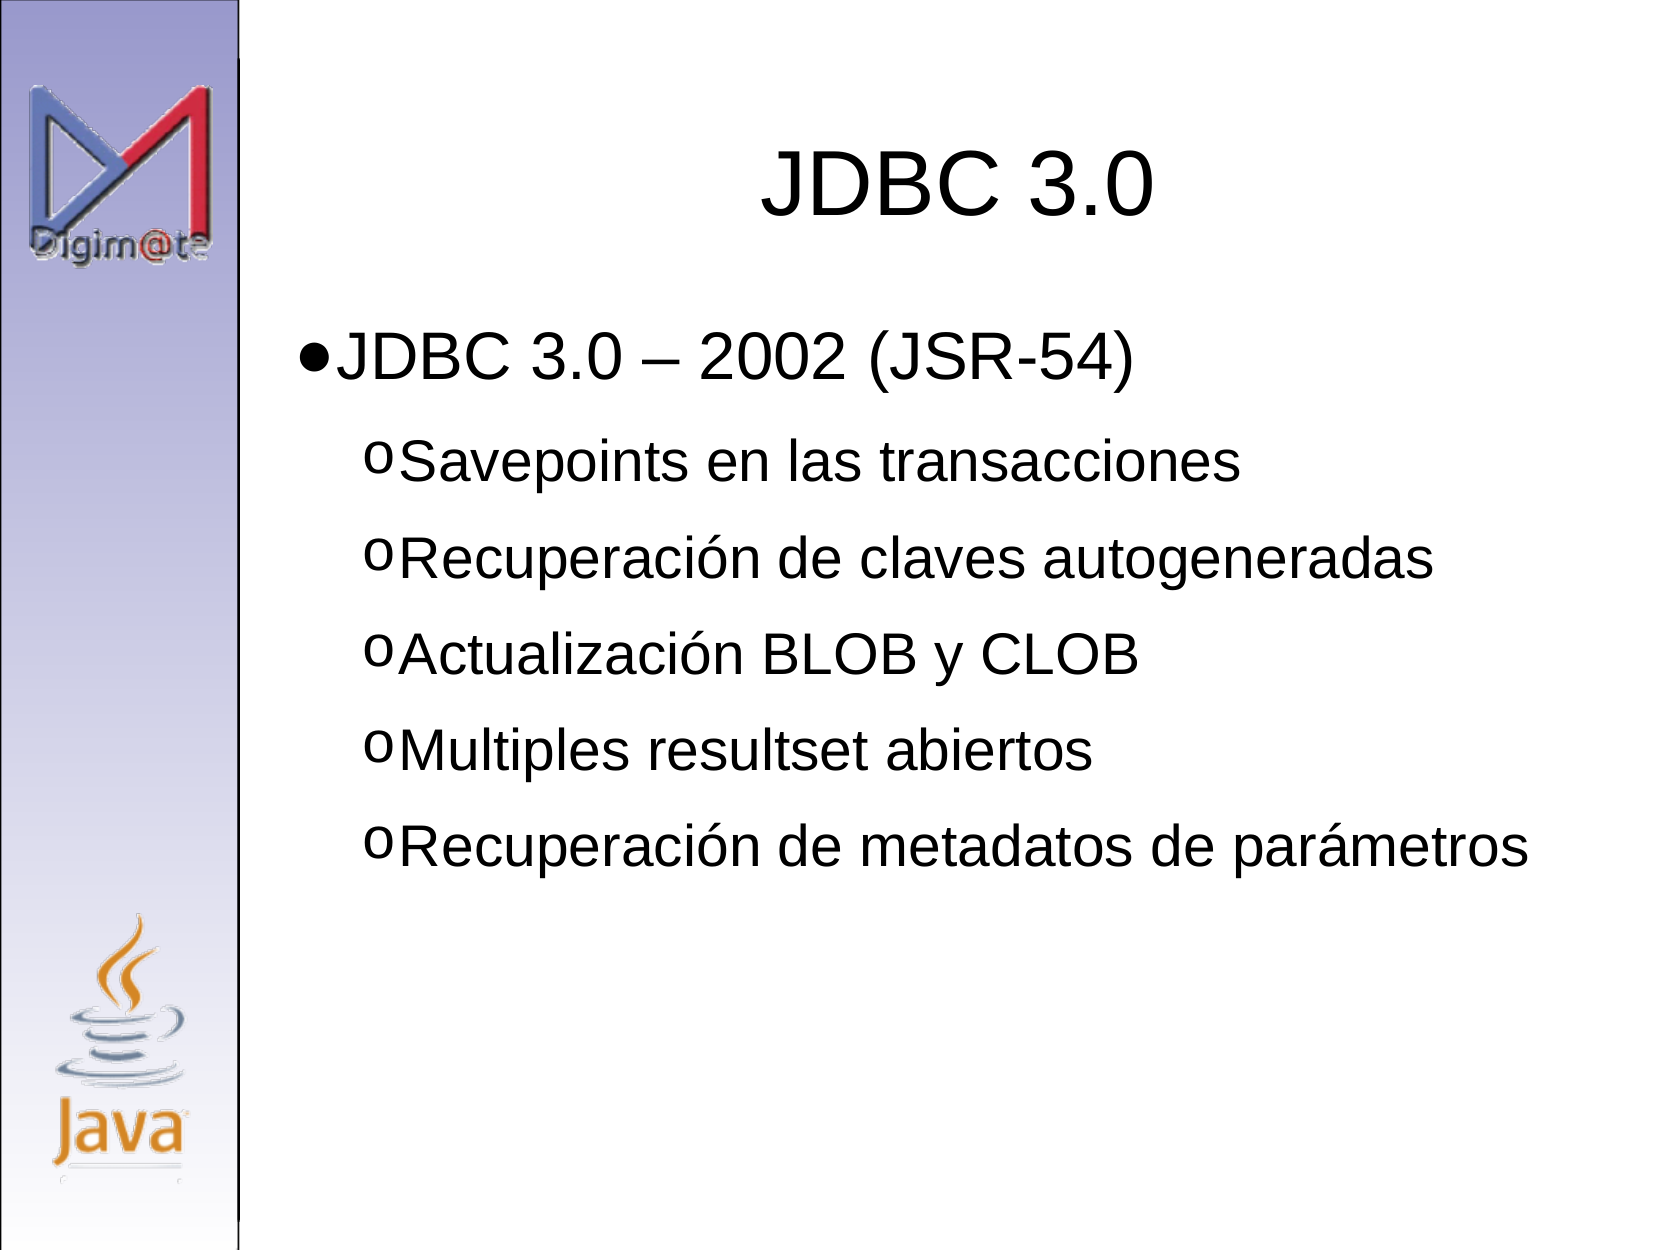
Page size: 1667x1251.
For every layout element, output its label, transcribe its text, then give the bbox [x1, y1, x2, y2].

picture [0, 0, 1667, 1250]
title JDBC 3.0 [267, 65, 1650, 281]
list JDBC 3.0 – 2002 (JSR-54) Savepoints en las transacciones Recuperación de claves autogeneradas Actualización BLOB y CLOB Multiples resultset abiertos Recuperación de metadatos de parámetros [267, 297, 1596, 1130]
